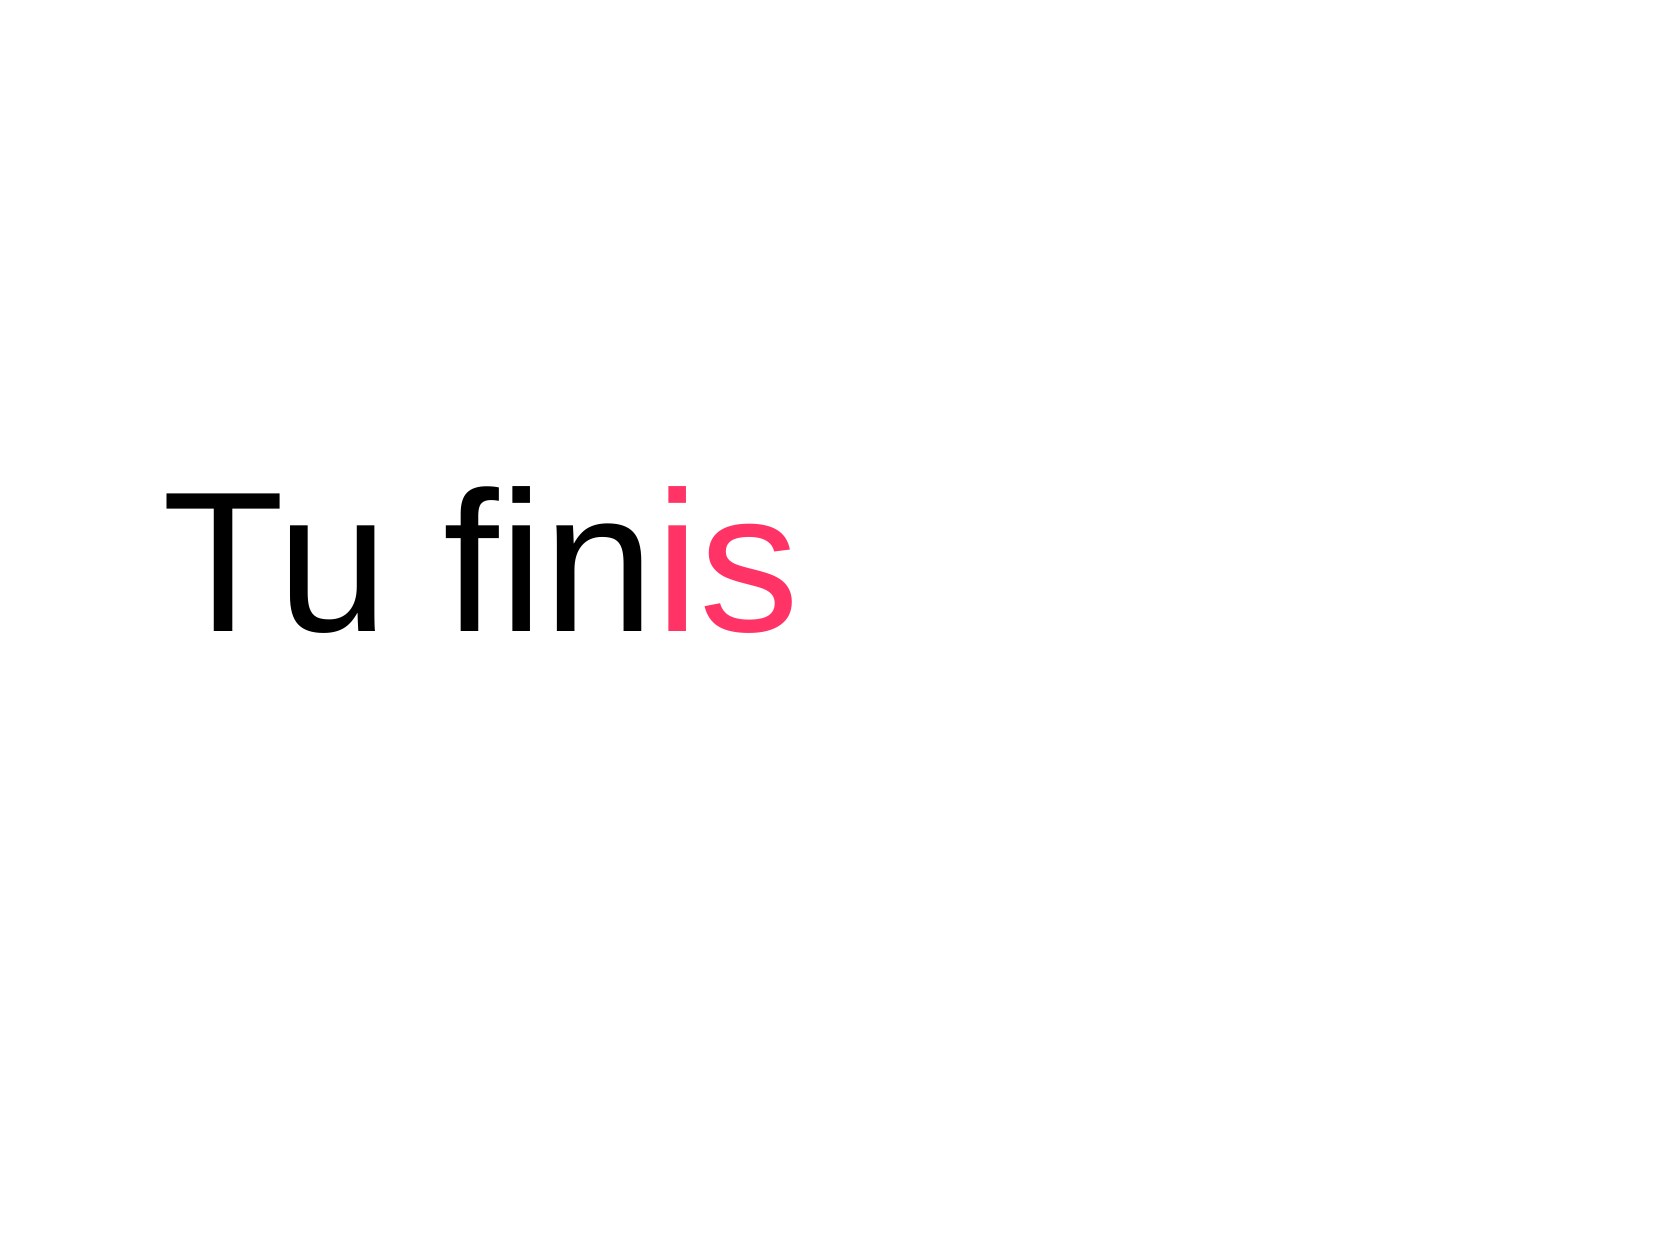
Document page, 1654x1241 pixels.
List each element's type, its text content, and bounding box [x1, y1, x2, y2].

text_box Tu finis [147, 442, 1418, 682]
